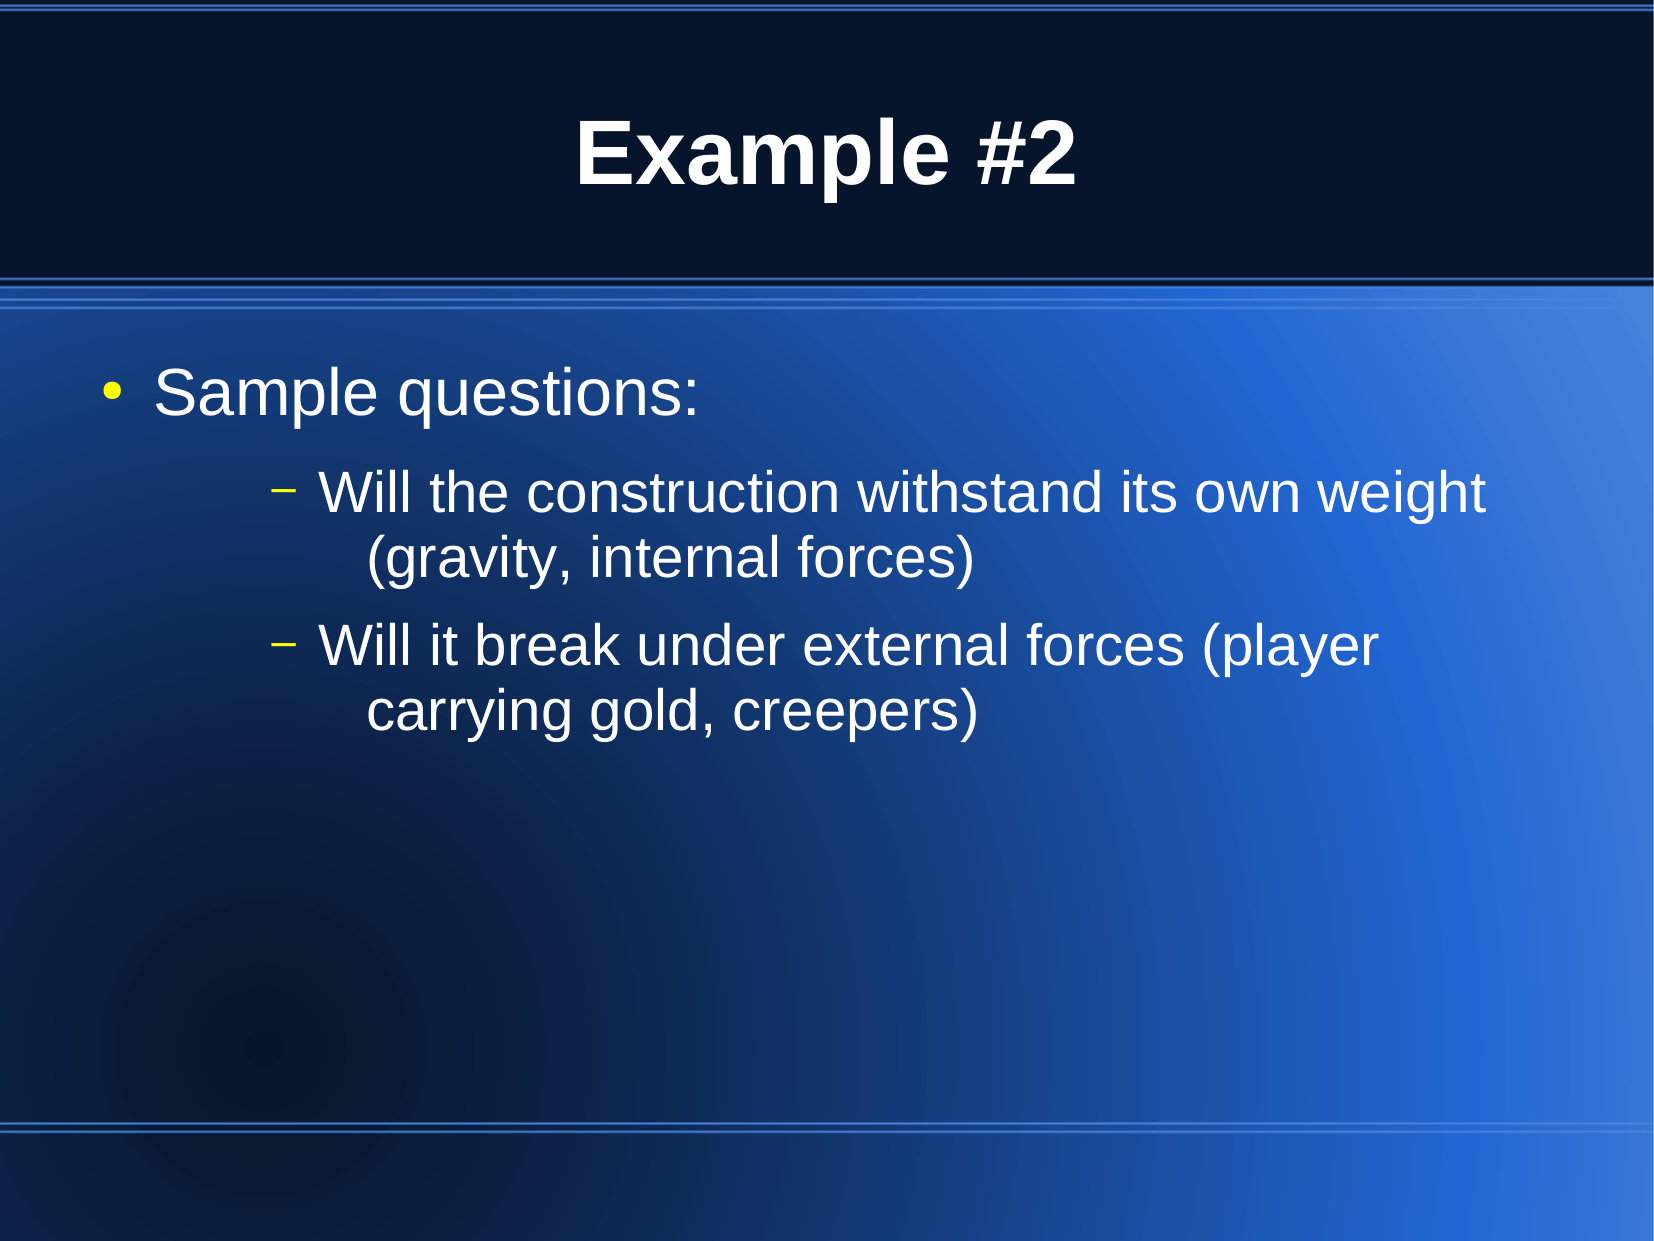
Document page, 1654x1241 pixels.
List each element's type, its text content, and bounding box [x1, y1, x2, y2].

title Example #2 [82, 49, 1571, 257]
list Sample questions: Will the construction withstand its own weight (gravity, internal forces) Will it break under external forces (player carrying gold, creepers) [82, 355, 1571, 1075]
picture [0, 0, 1654, 1241]
